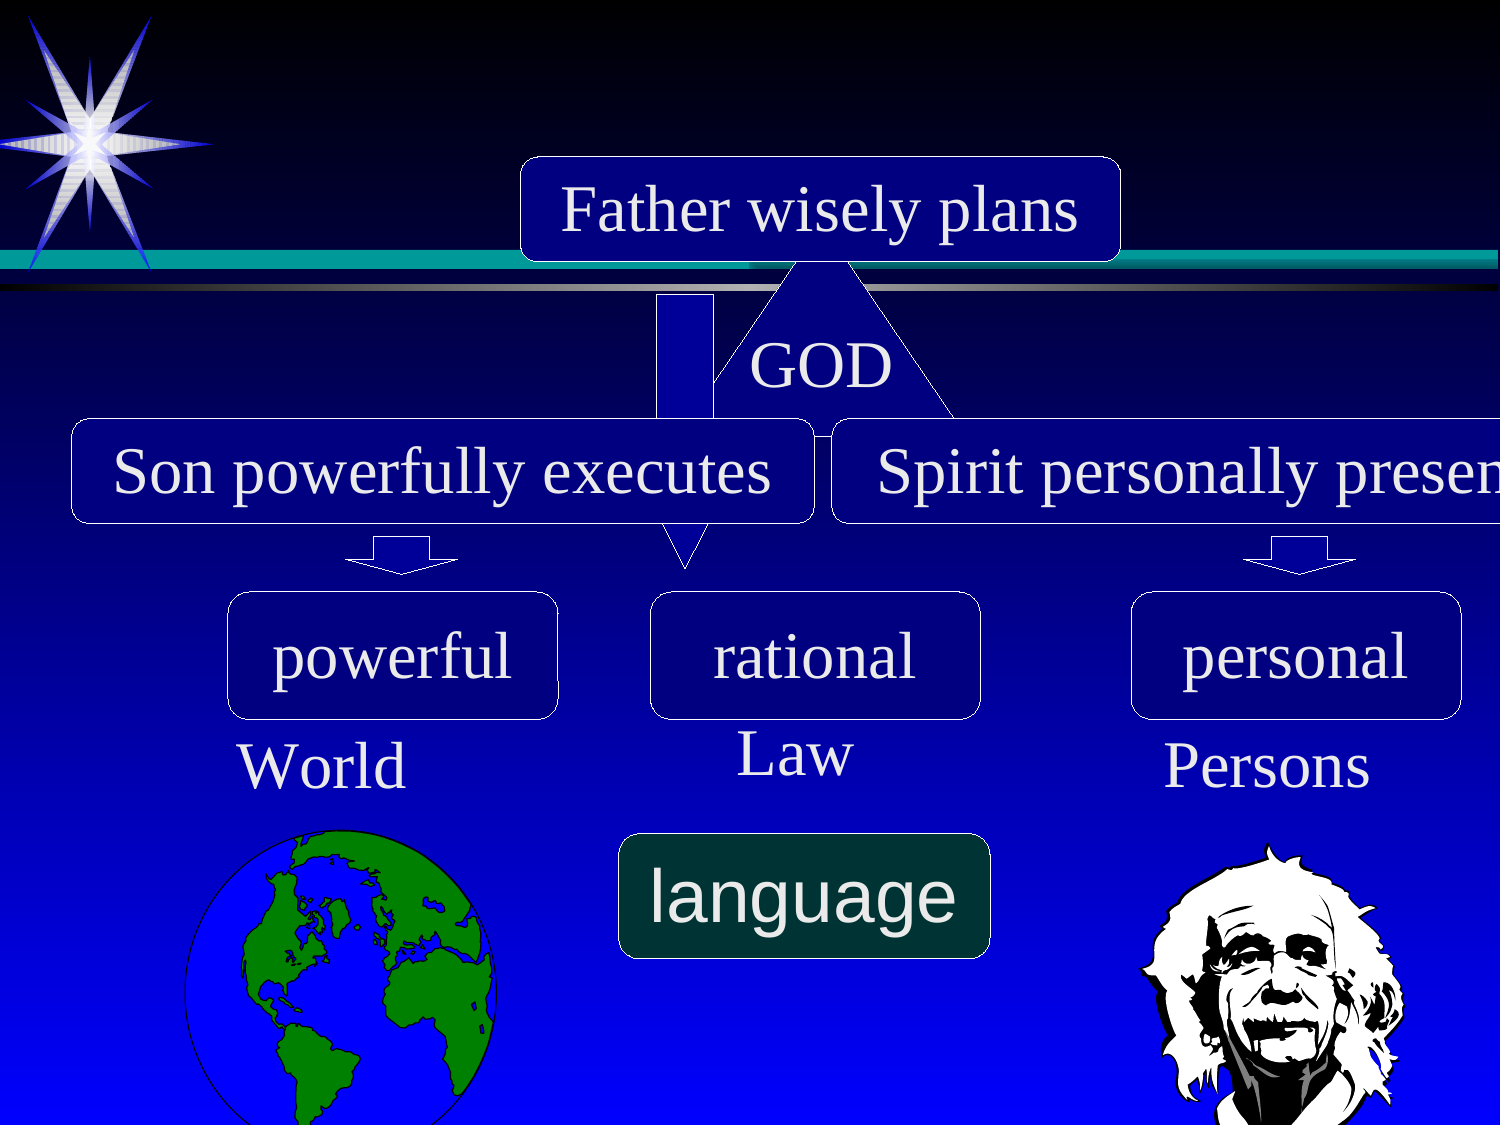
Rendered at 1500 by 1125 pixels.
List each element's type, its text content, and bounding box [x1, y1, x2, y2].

chart [184, 829, 498, 1125]
text_box language [618, 833, 991, 959]
text_box [1243, 536, 1356, 575]
text_box Spirit personally present [831, 418, 1500, 524]
text_box æ [135, 37, 144, 42]
chart [1137, 841, 1406, 1125]
text_box GOD [714, 262, 955, 437]
text_box [662, 524, 708, 569]
text_box powerful [227, 591, 559, 720]
text_box Father wisely plans [520, 156, 1121, 262]
text_box [656, 294, 714, 418]
text_box Law [721, 708, 1011, 810]
text_box [345, 536, 458, 575]
text_box Persons [1148, 720, 1438, 821]
text_box rational [650, 591, 981, 720]
text_box æ [35, 37, 44, 42]
text_box Son powerfully executes [71, 418, 815, 524]
text_box World [221, 722, 511, 823]
text_box æ [135, 246, 144, 251]
text_box personal [1131, 591, 1462, 720]
text_box æ [36, 246, 44, 251]
text_box æ [187, 141, 193, 148]
